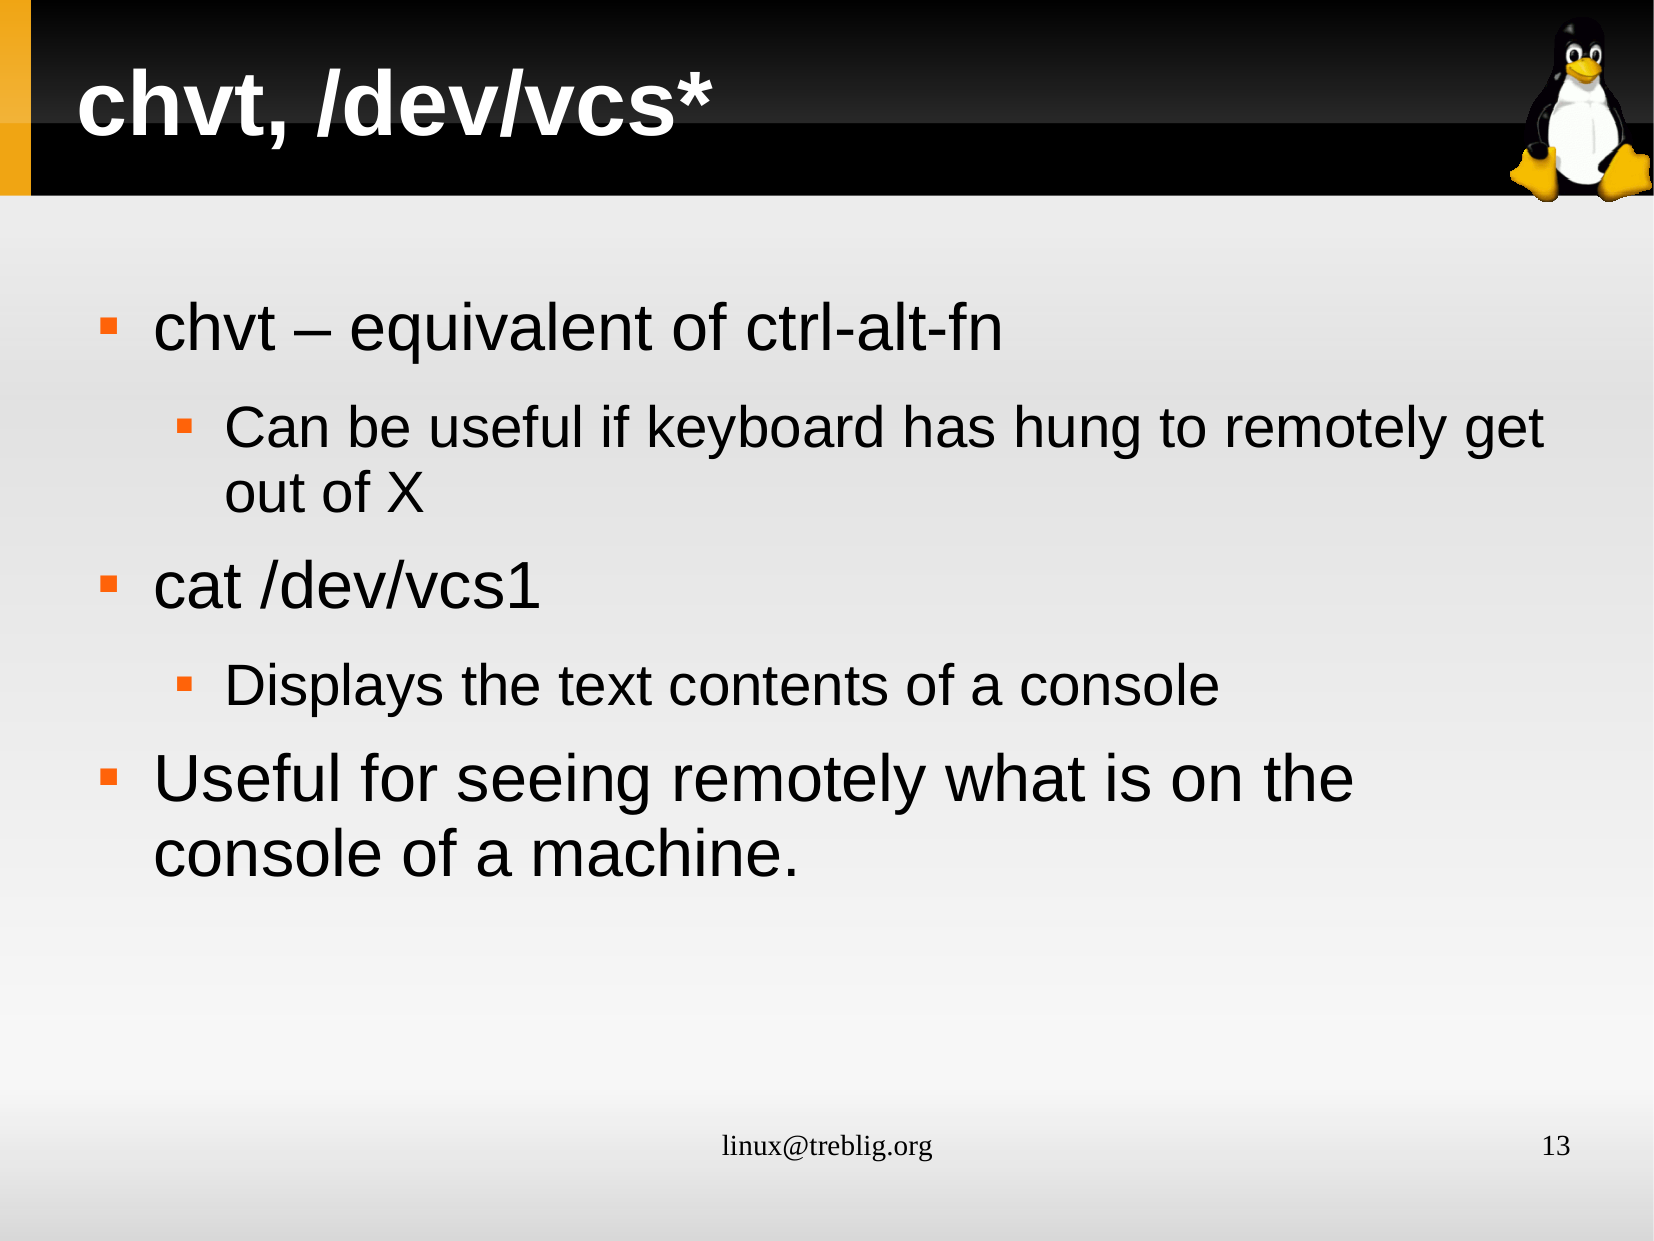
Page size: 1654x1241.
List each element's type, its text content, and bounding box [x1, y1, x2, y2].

title chvt, /dev/vcs* [76, 0, 1565, 208]
picture [0, 0, 1654, 1241]
list chvt – equivalent of ctrl-alt-fn Can be useful if keyboard has hung to remotely get out of X cat /dev/vcs1 Displays the text contents of a console Useful for seeing remotely what is on the console of a machine. [82, 290, 1571, 1109]
